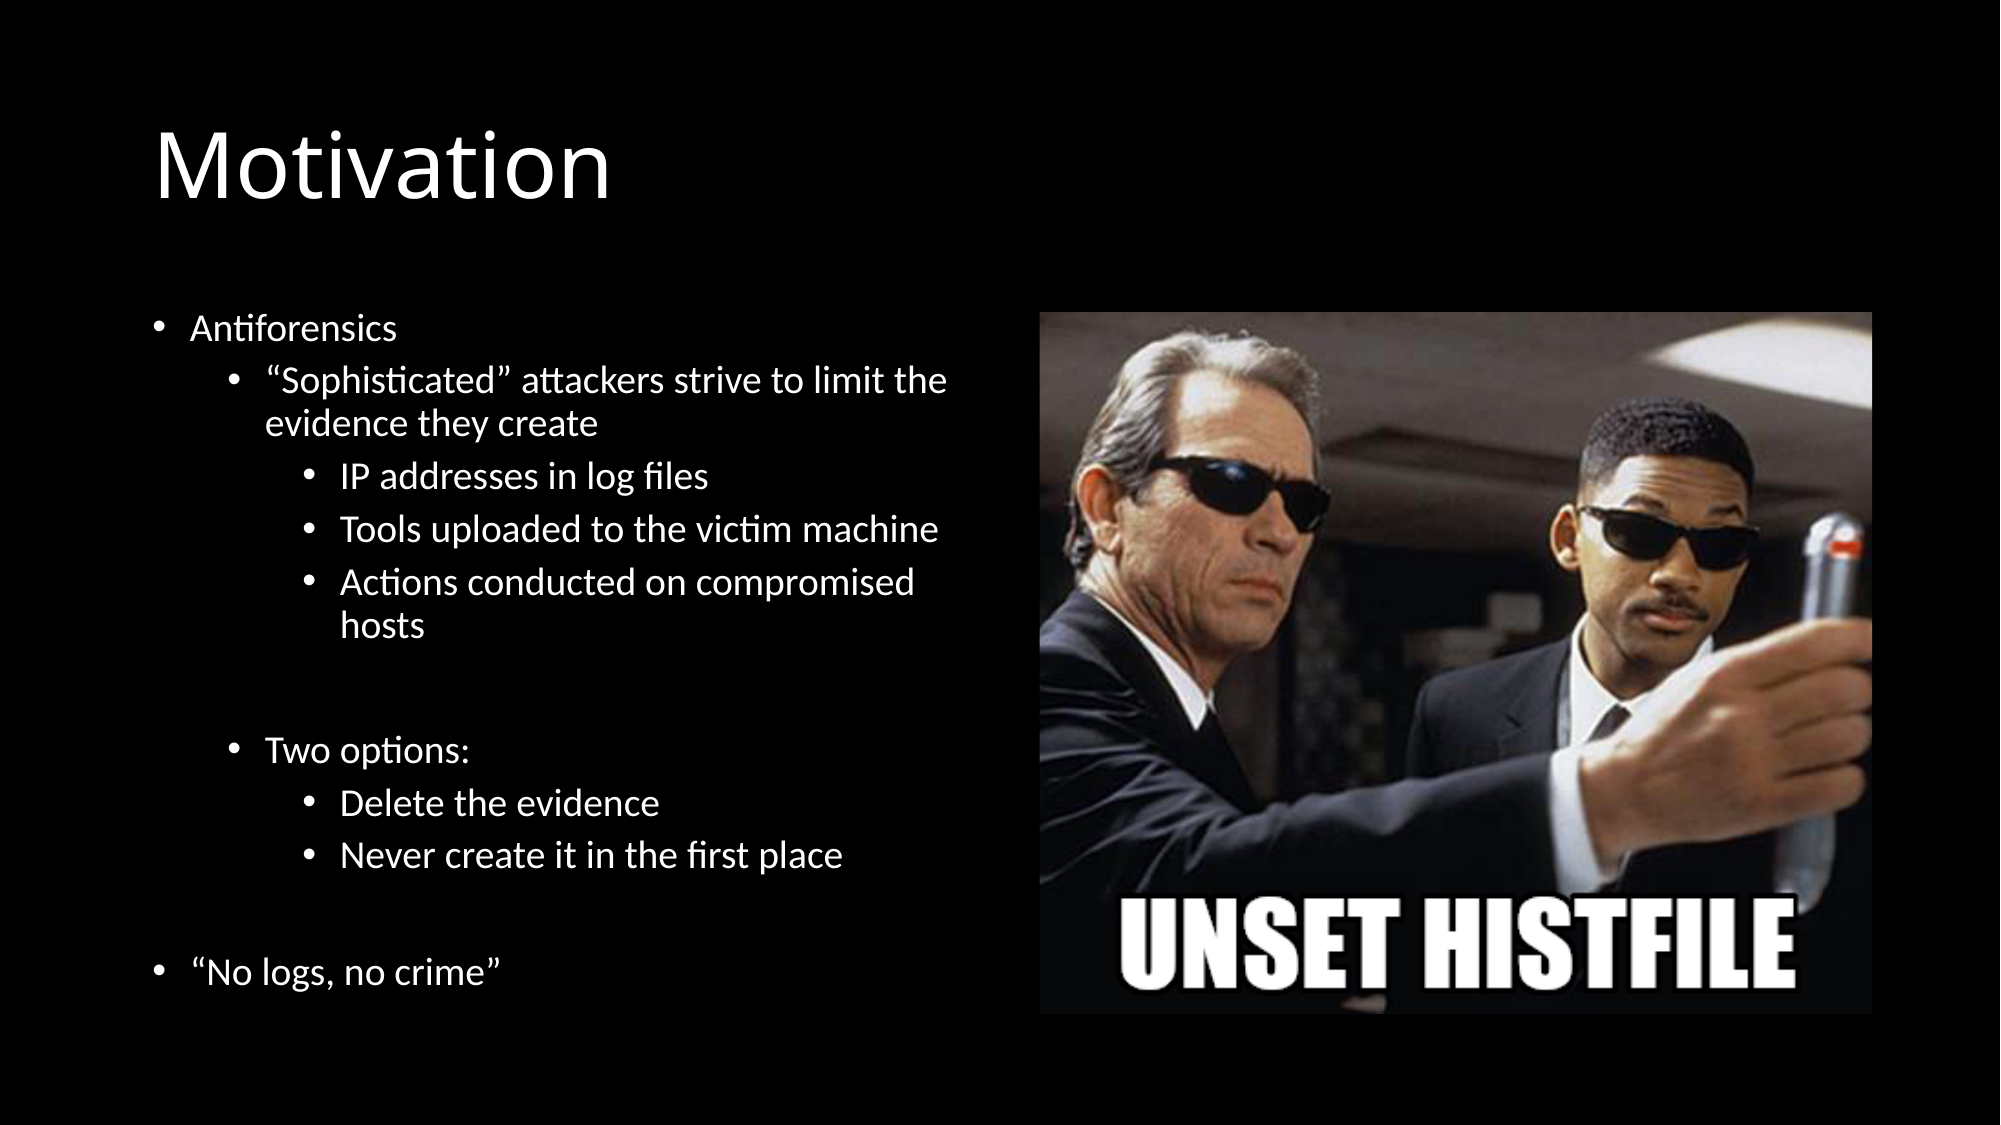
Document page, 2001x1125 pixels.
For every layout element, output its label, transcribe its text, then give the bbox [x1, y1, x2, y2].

list Antiforensics “Sophisticated” attackers strive to limit the evidence they create IP addresses in log files Tools uploaded to the victim machine Actions conducted on compromised hosts Two options: Delete the evidence Never create it in the first place “No logs, no crime” [137, 299, 1000, 1014]
picture [1039, 312, 1873, 1014]
title Motivation [137, 59, 1863, 278]
